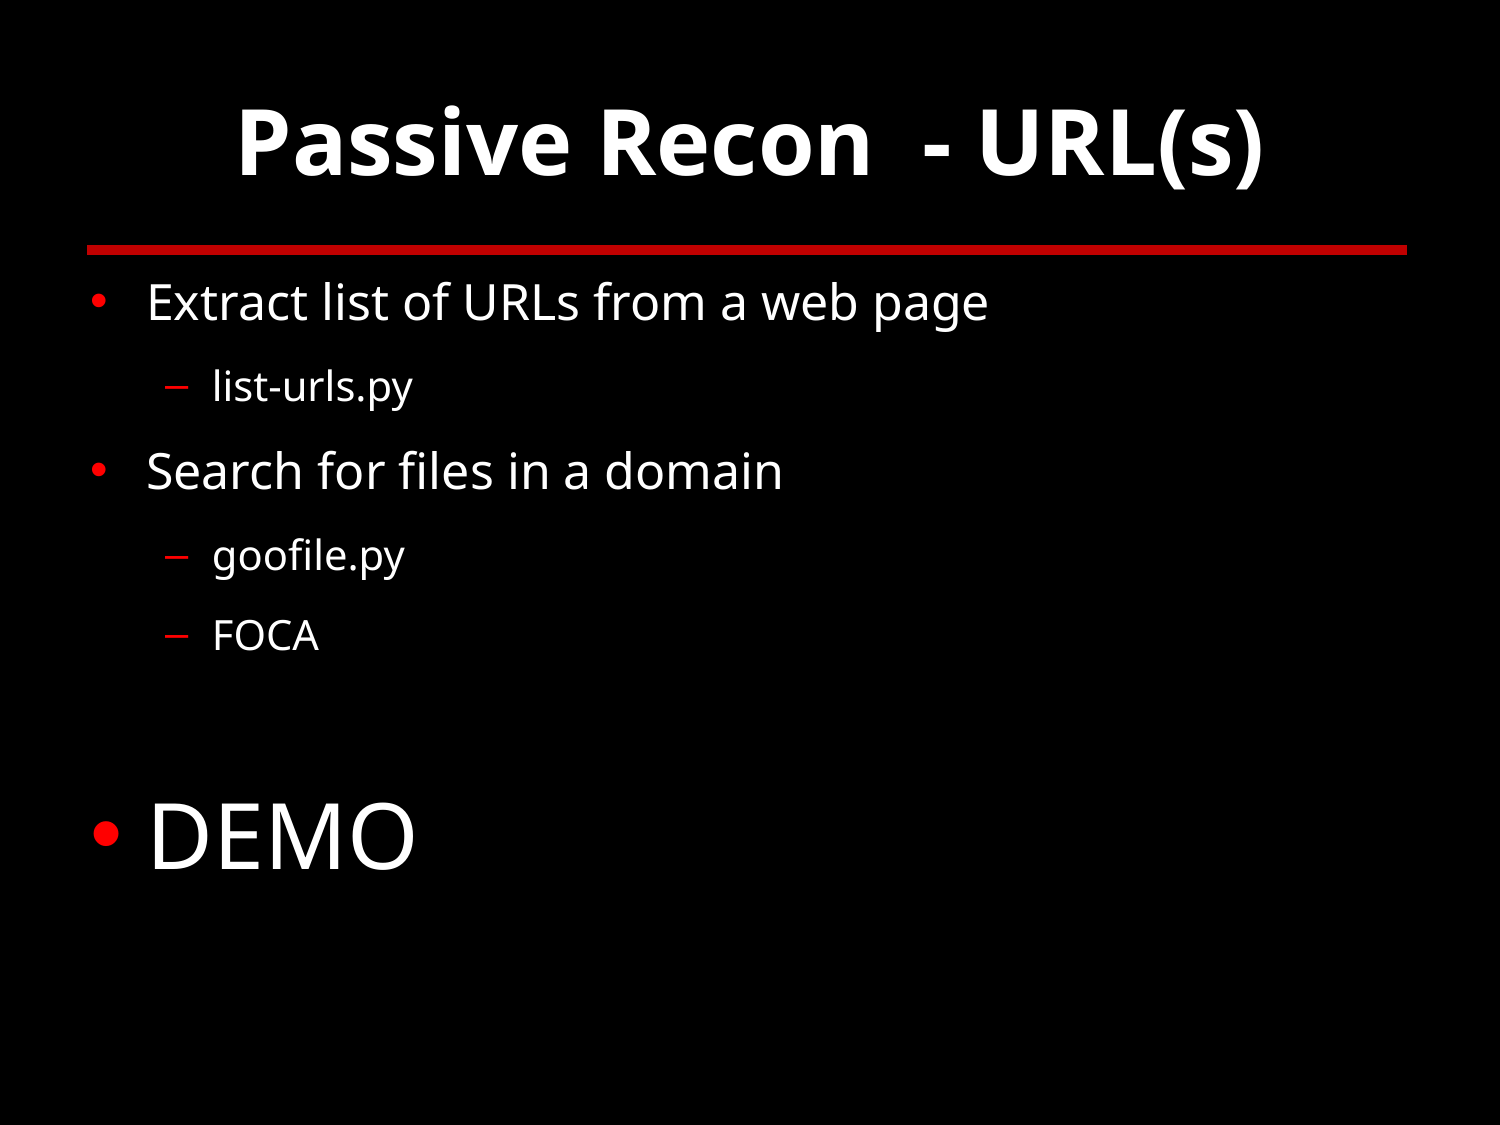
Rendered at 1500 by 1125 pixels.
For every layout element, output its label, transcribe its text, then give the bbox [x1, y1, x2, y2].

title Passive Recon - URL(s) [75, 45, 1425, 233]
list Extract list of URLs from a web page list-urls.py Search for files in a domain goofile.py FOCA DEMO [75, 262, 1425, 1005]
